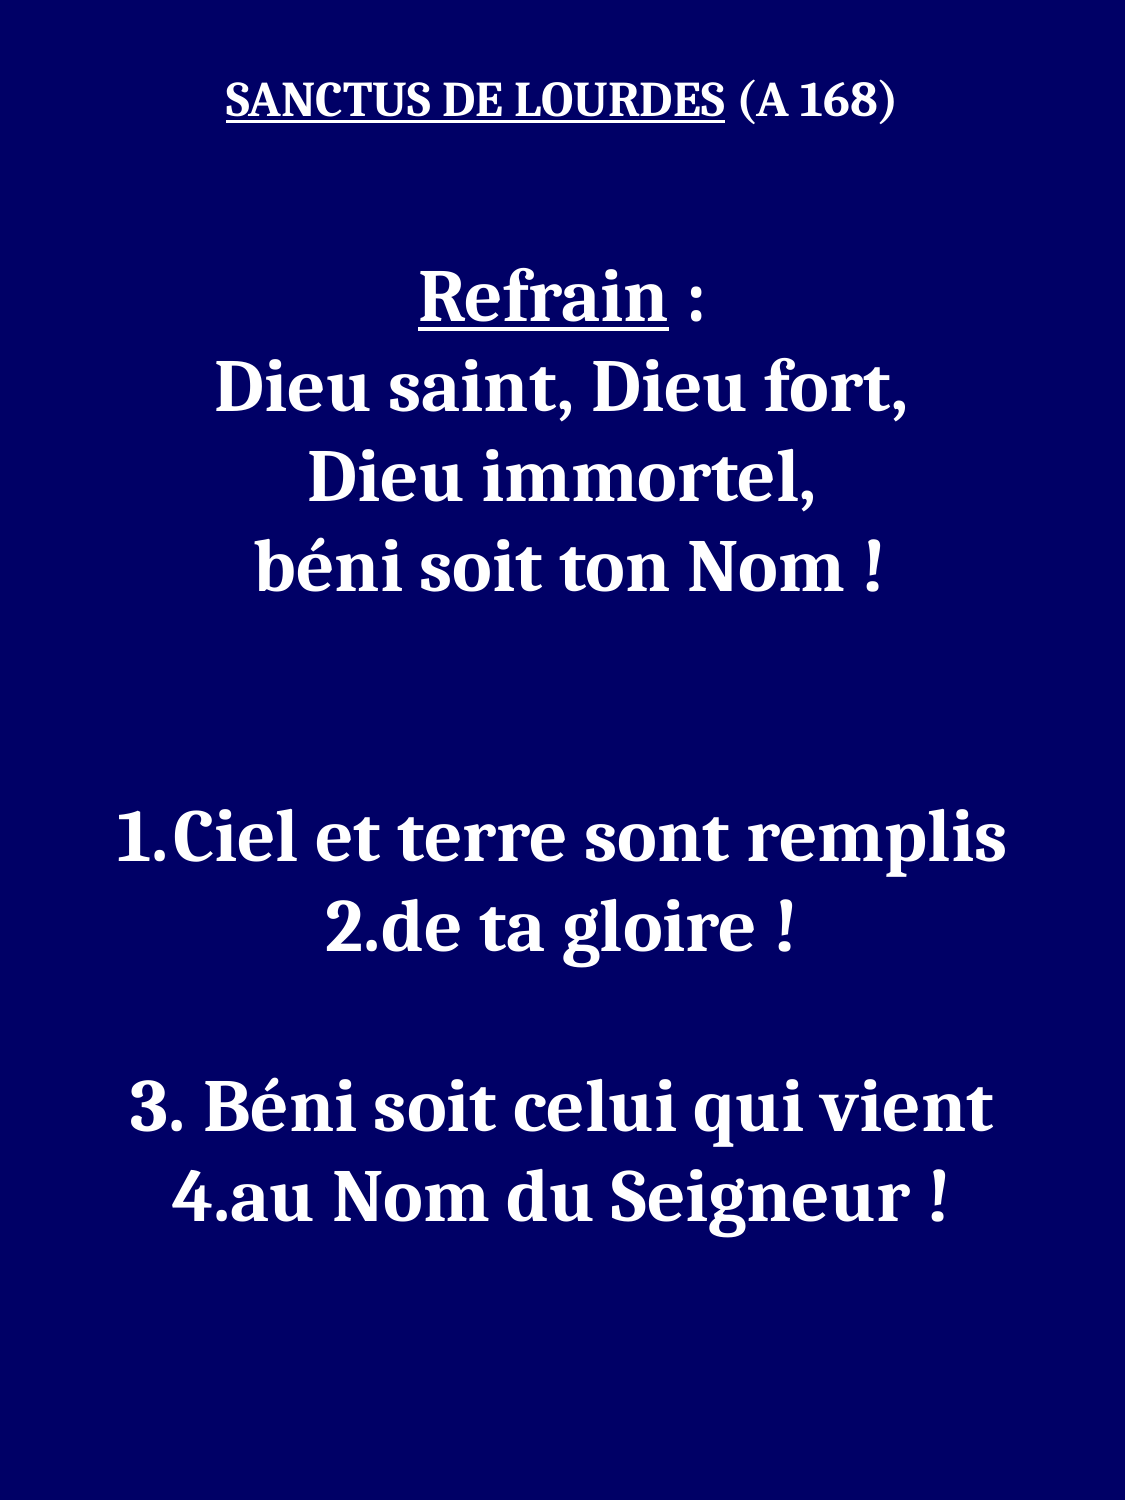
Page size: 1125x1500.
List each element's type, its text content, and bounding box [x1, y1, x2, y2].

text_box SANCTUS DE LOURDES (A 168) Refrain : Dieu saint, Dieu fort, Dieu immortel, béni soit ton Nom ! Ciel et terre sont remplis de ta gloire ! Béni soit celui qui vient au Nom du Seigneur ! [0, 59, 1125, 1244]
